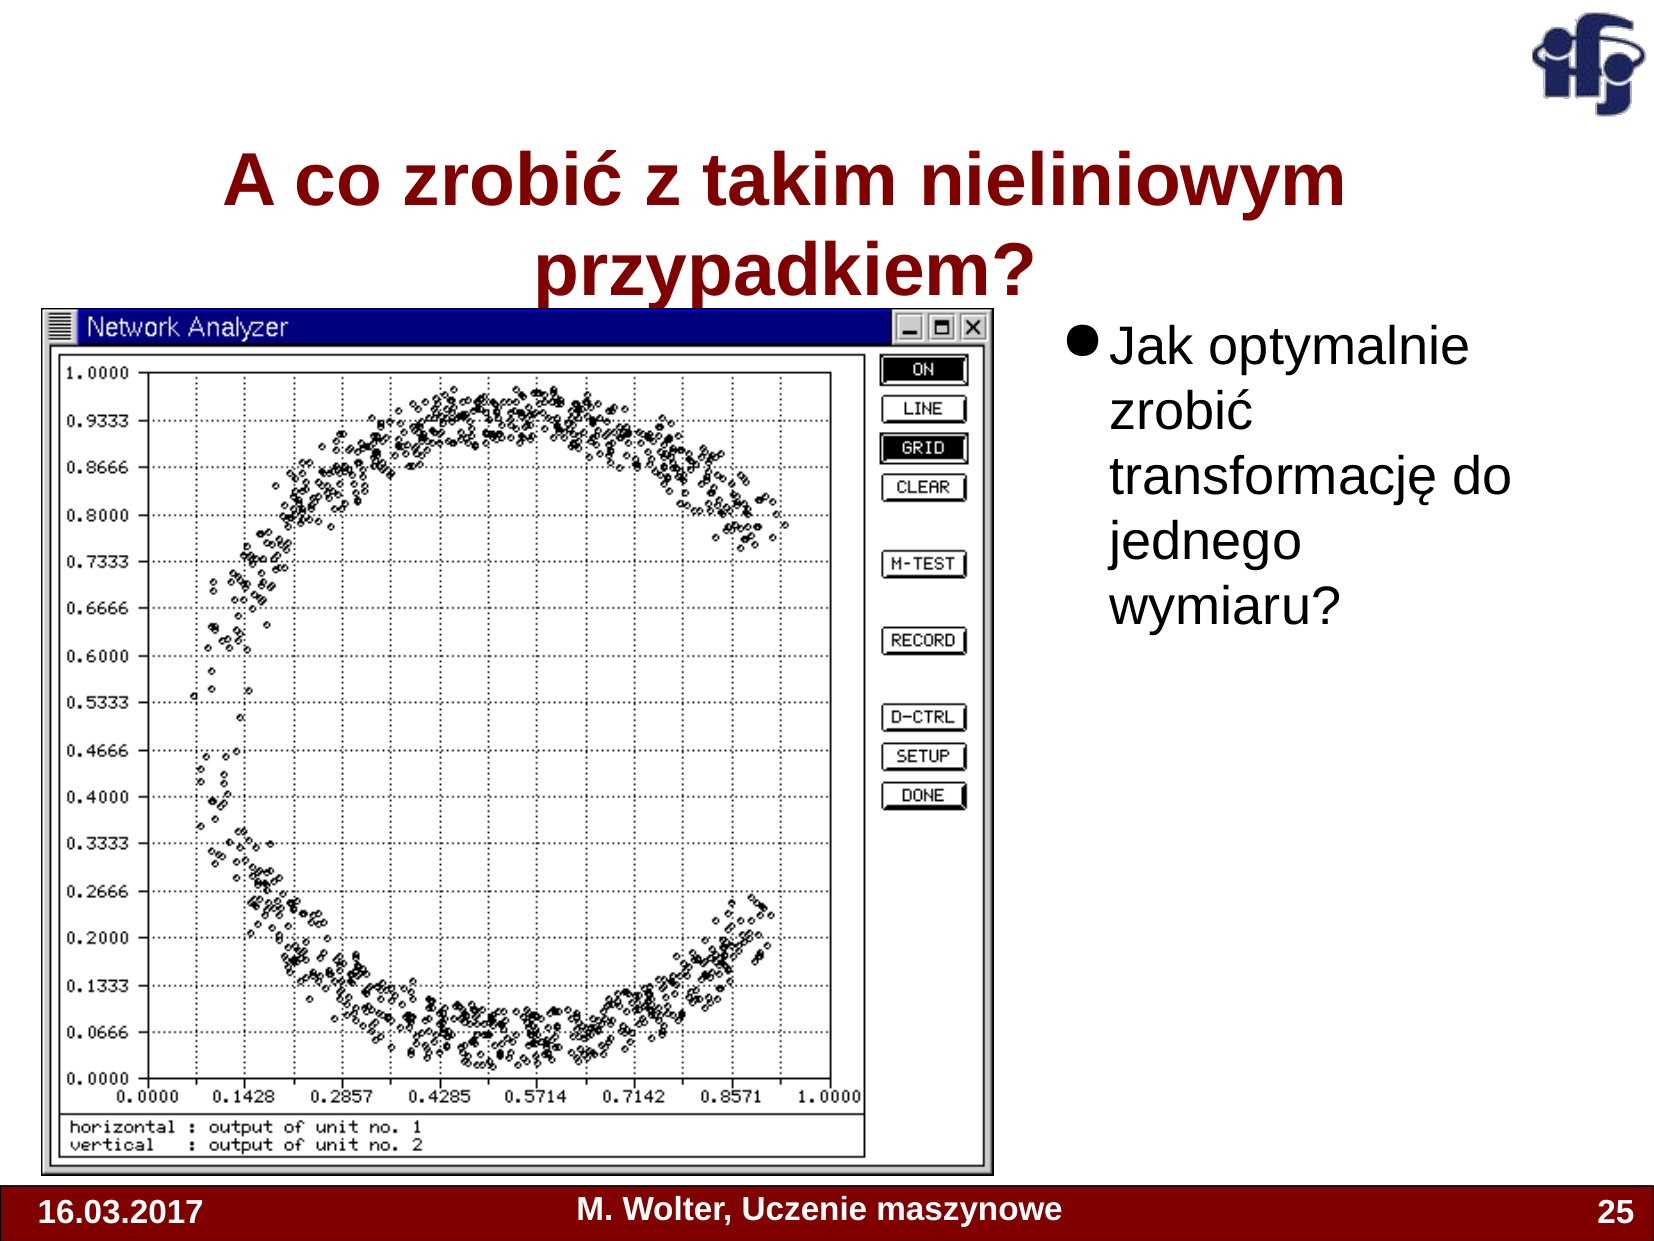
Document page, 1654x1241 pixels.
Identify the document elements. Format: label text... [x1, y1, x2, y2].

list Jak optymalnie zrobić transformację do jednego wymiaru? [1047, 303, 1557, 1089]
title A co zrobić z takim nieliniowym przypadkiem? [207, 58, 1618, 319]
picture [41, 308, 994, 1176]
picture [1525, 0, 1654, 129]
